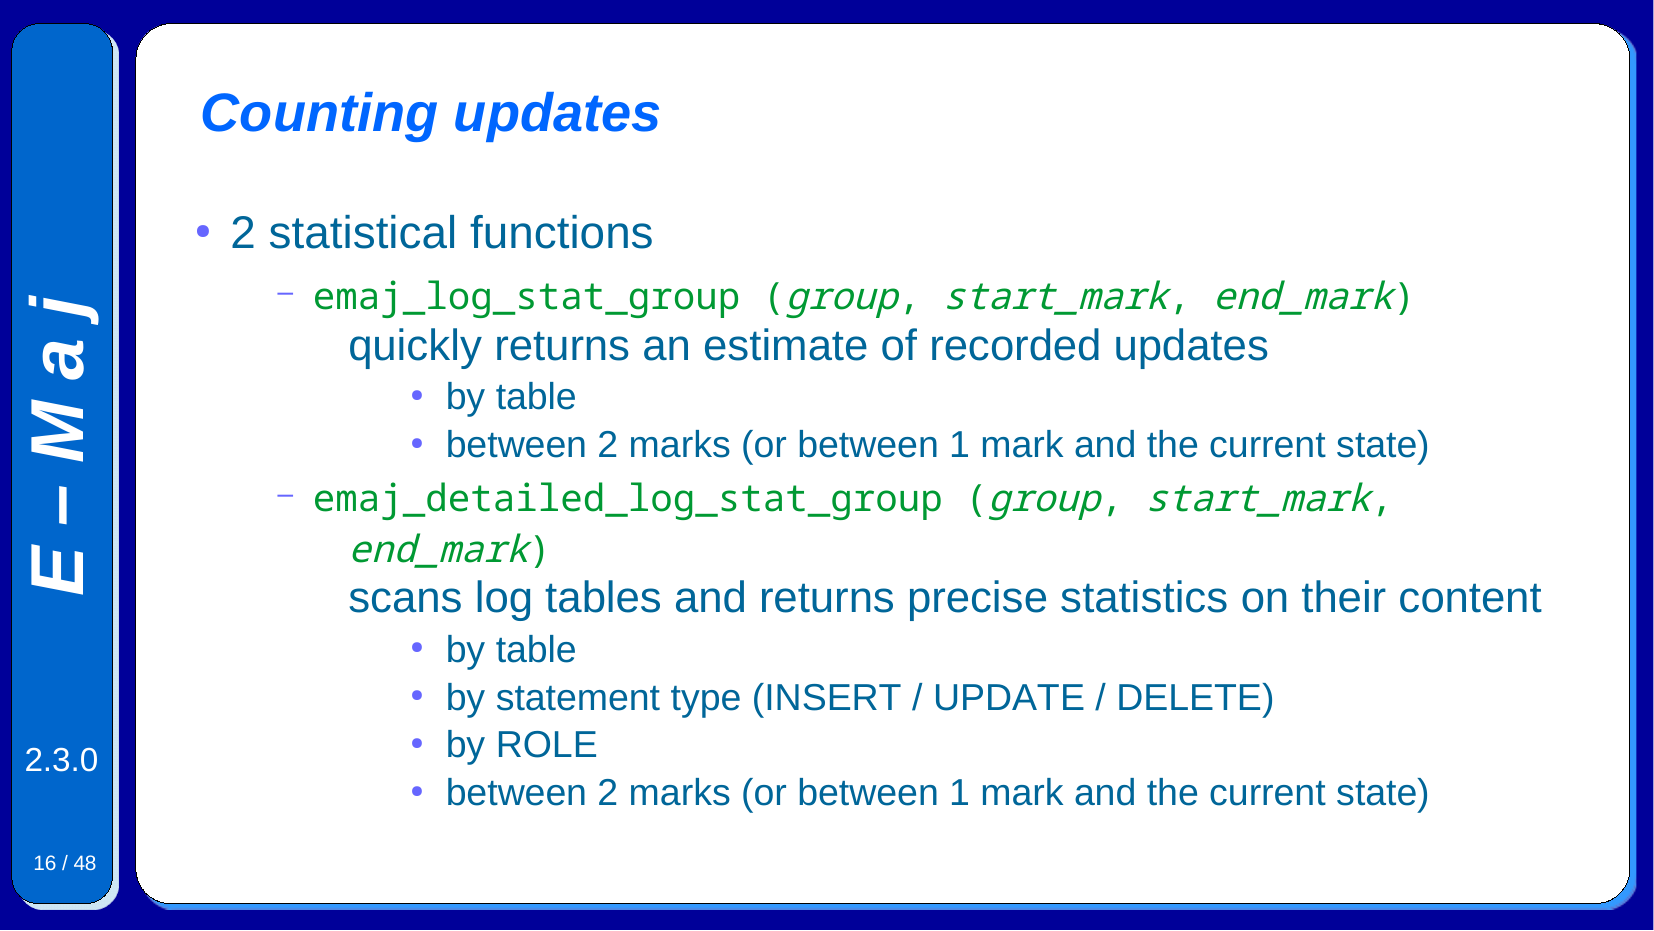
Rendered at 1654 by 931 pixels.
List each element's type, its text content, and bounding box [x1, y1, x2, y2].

title Counting updates [200, 34, 1575, 191]
list 2 statistical functions emaj_log_stat_group (group, start_mark, end_mark) quickly returns an estimate of recorded updates by table between 2 marks (or between 1 mark and the current state) emaj_detailed_log_stat_group (group, start_mark, end_mark) scans log tables and returns precise statistics on their content by table by statement type (INSERT / UPDATE / DELETE) by ROLE between 2 marks (or between 1 mark and the current state) [177, 206, 1587, 889]
